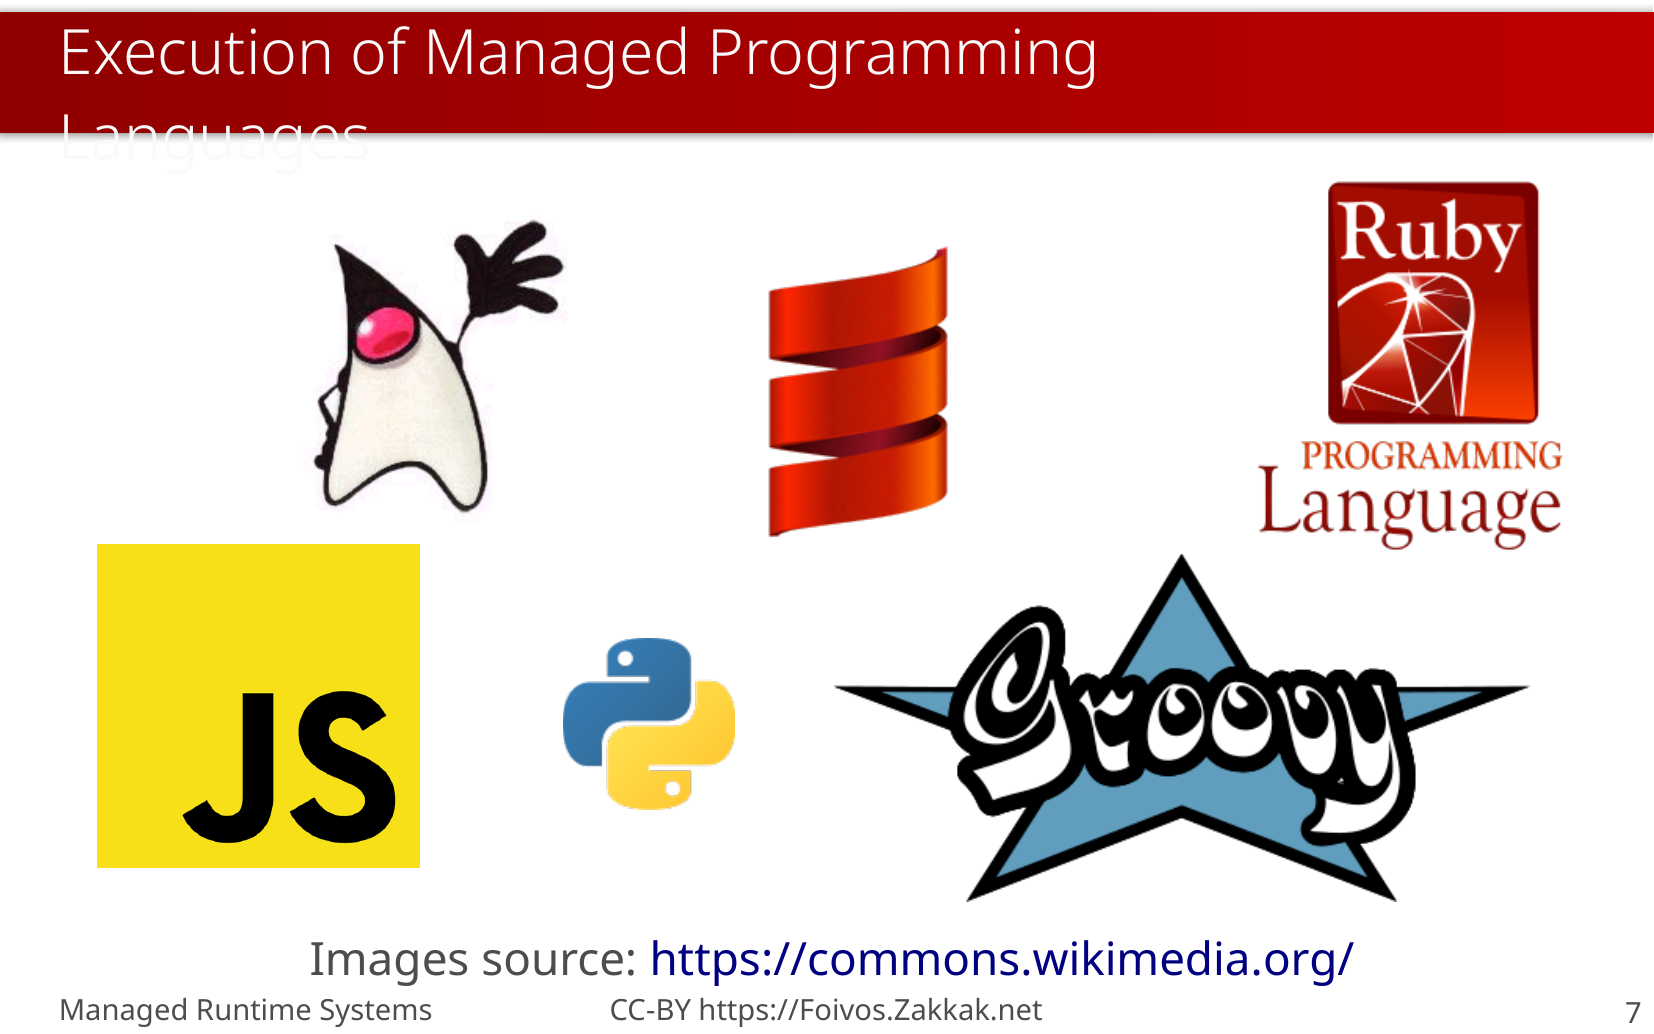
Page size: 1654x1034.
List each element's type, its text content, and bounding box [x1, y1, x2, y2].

picture [97, 544, 420, 868]
picture [834, 174, 1565, 902]
picture [755, 239, 990, 545]
picture [224, 209, 624, 523]
title Execution of Managed Programming Languages [58, 7, 1329, 139]
picture [563, 638, 735, 810]
subtitle Images source: https://commons.wikimedia.org/ [58, 924, 1594, 992]
